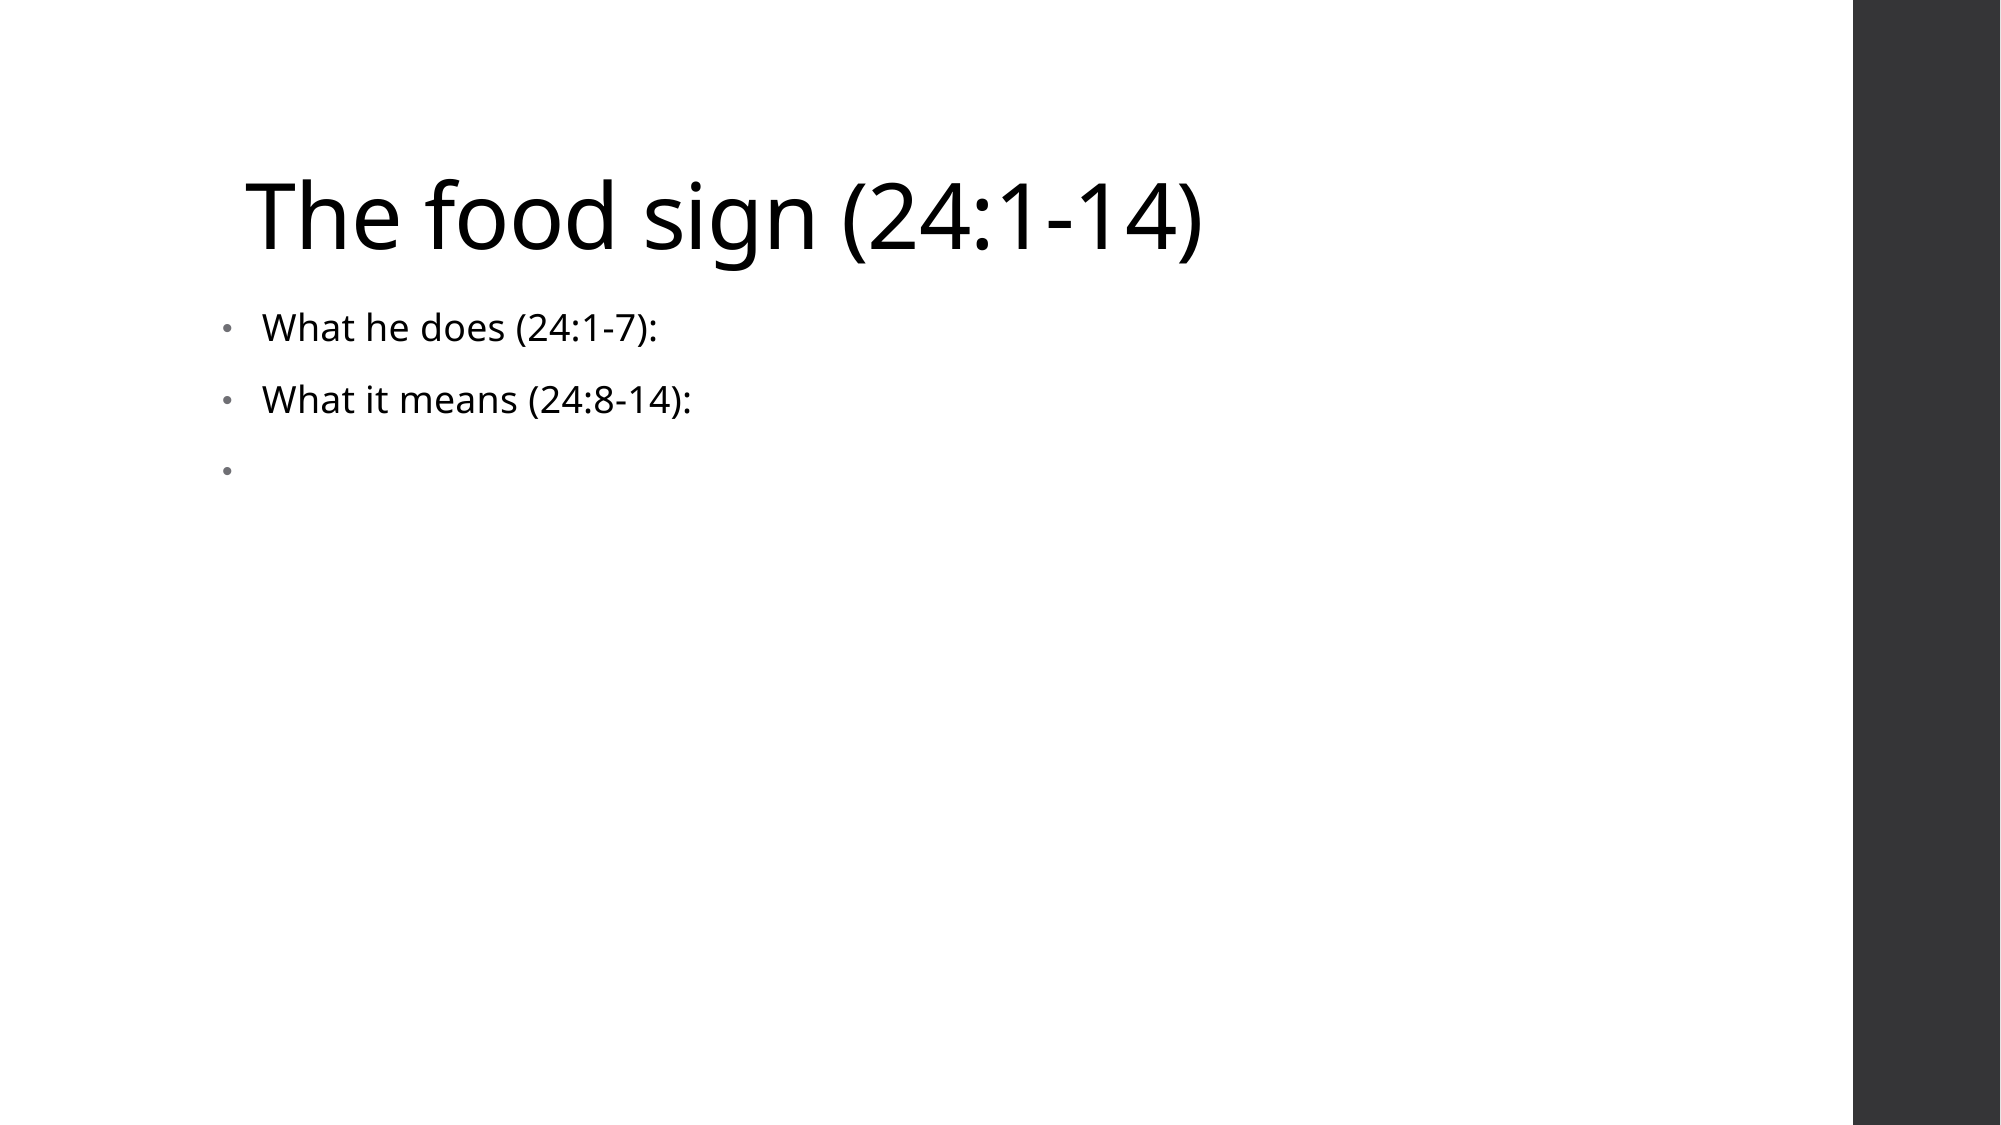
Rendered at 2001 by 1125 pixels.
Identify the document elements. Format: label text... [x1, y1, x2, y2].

title The food sign (24:1-14) [206, 60, 1797, 278]
list What he does (24:1-7): What it means (24:8-14): [206, 299, 1617, 1014]
